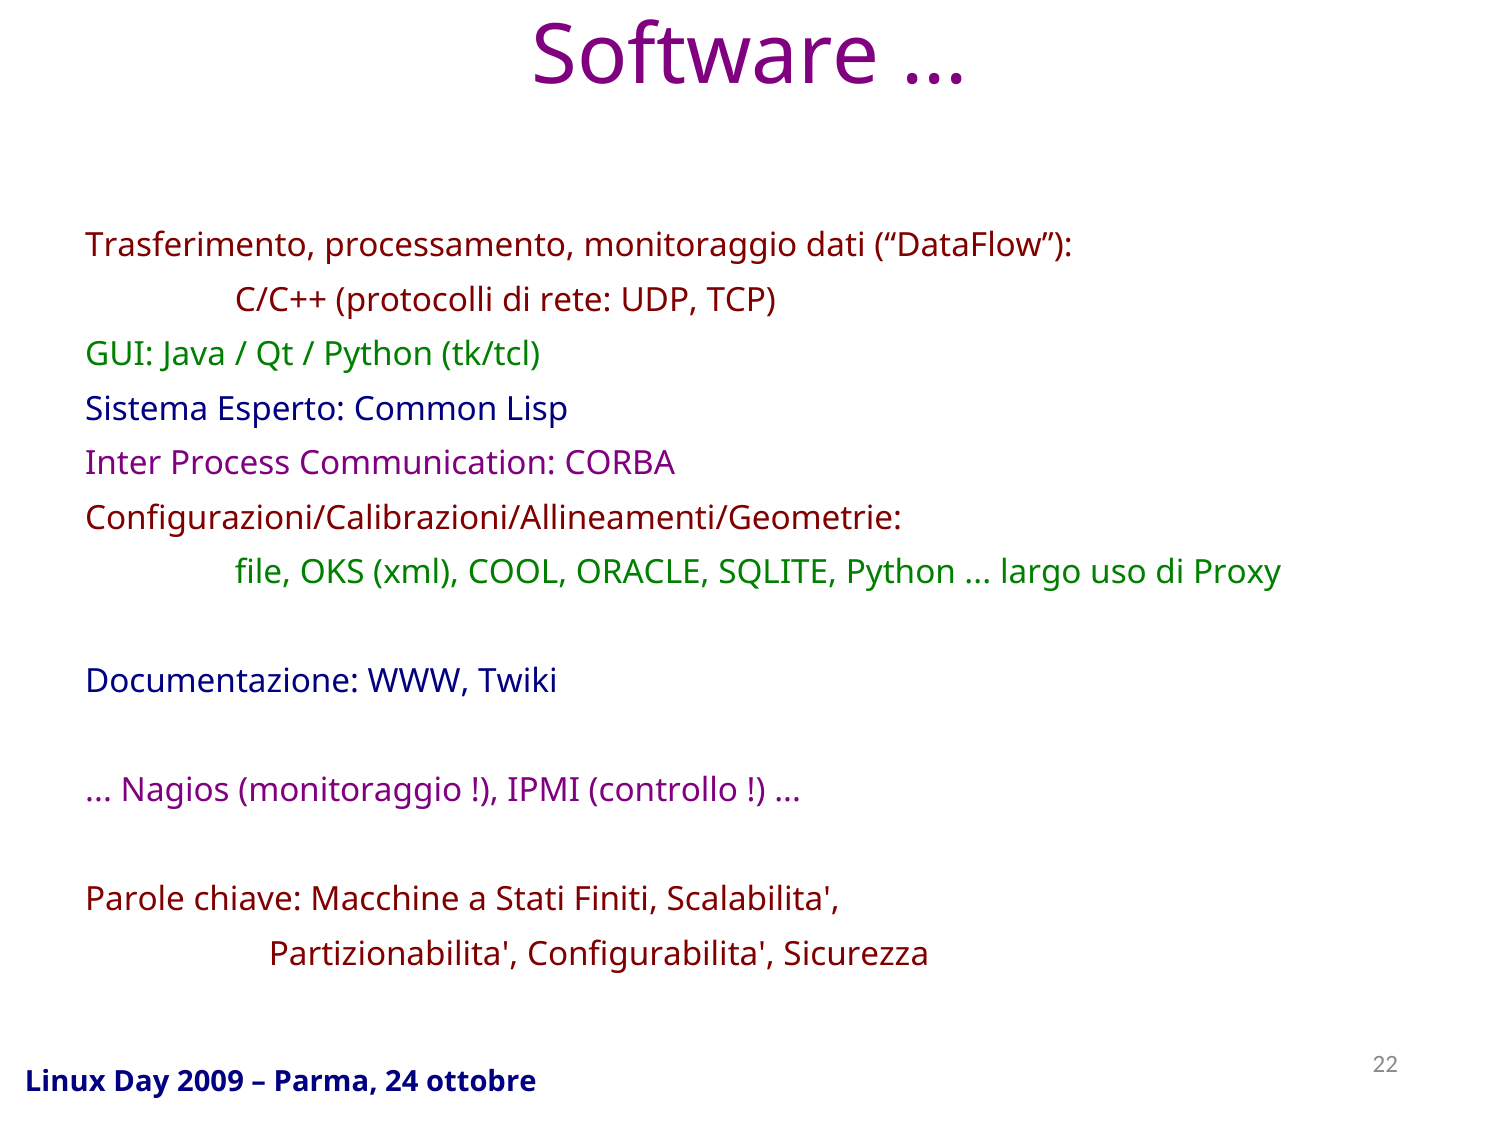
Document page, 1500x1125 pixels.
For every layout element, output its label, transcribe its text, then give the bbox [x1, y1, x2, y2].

subtitle Trasferimento, processamento, monitoraggio dati (“DataFlow”): C/C++ (protocolli di rete: UDP, TCP)‏ GUI: Java / Qt / Python (tk/tcl)‏ Sistema Esperto: Common Lisp Inter Process Communication: CORBA Configurazioni/Calibrazioni/Allineamenti/Geometrie: file, OKS (xml), COOL, ORACLE, SQLITE, Python ... largo uso di Proxy Documentazione: WWW, Twiki ... Nagios (monitoraggio !), IPMI (controllo !) ... Parole chiave: Macchine a Stati Finiti, Scalabilita', Partizionabilita', Configurabilita', Sicurezza [84, 161, 1376, 1036]
text_box Software ... [41, 0, 1459, 87]
